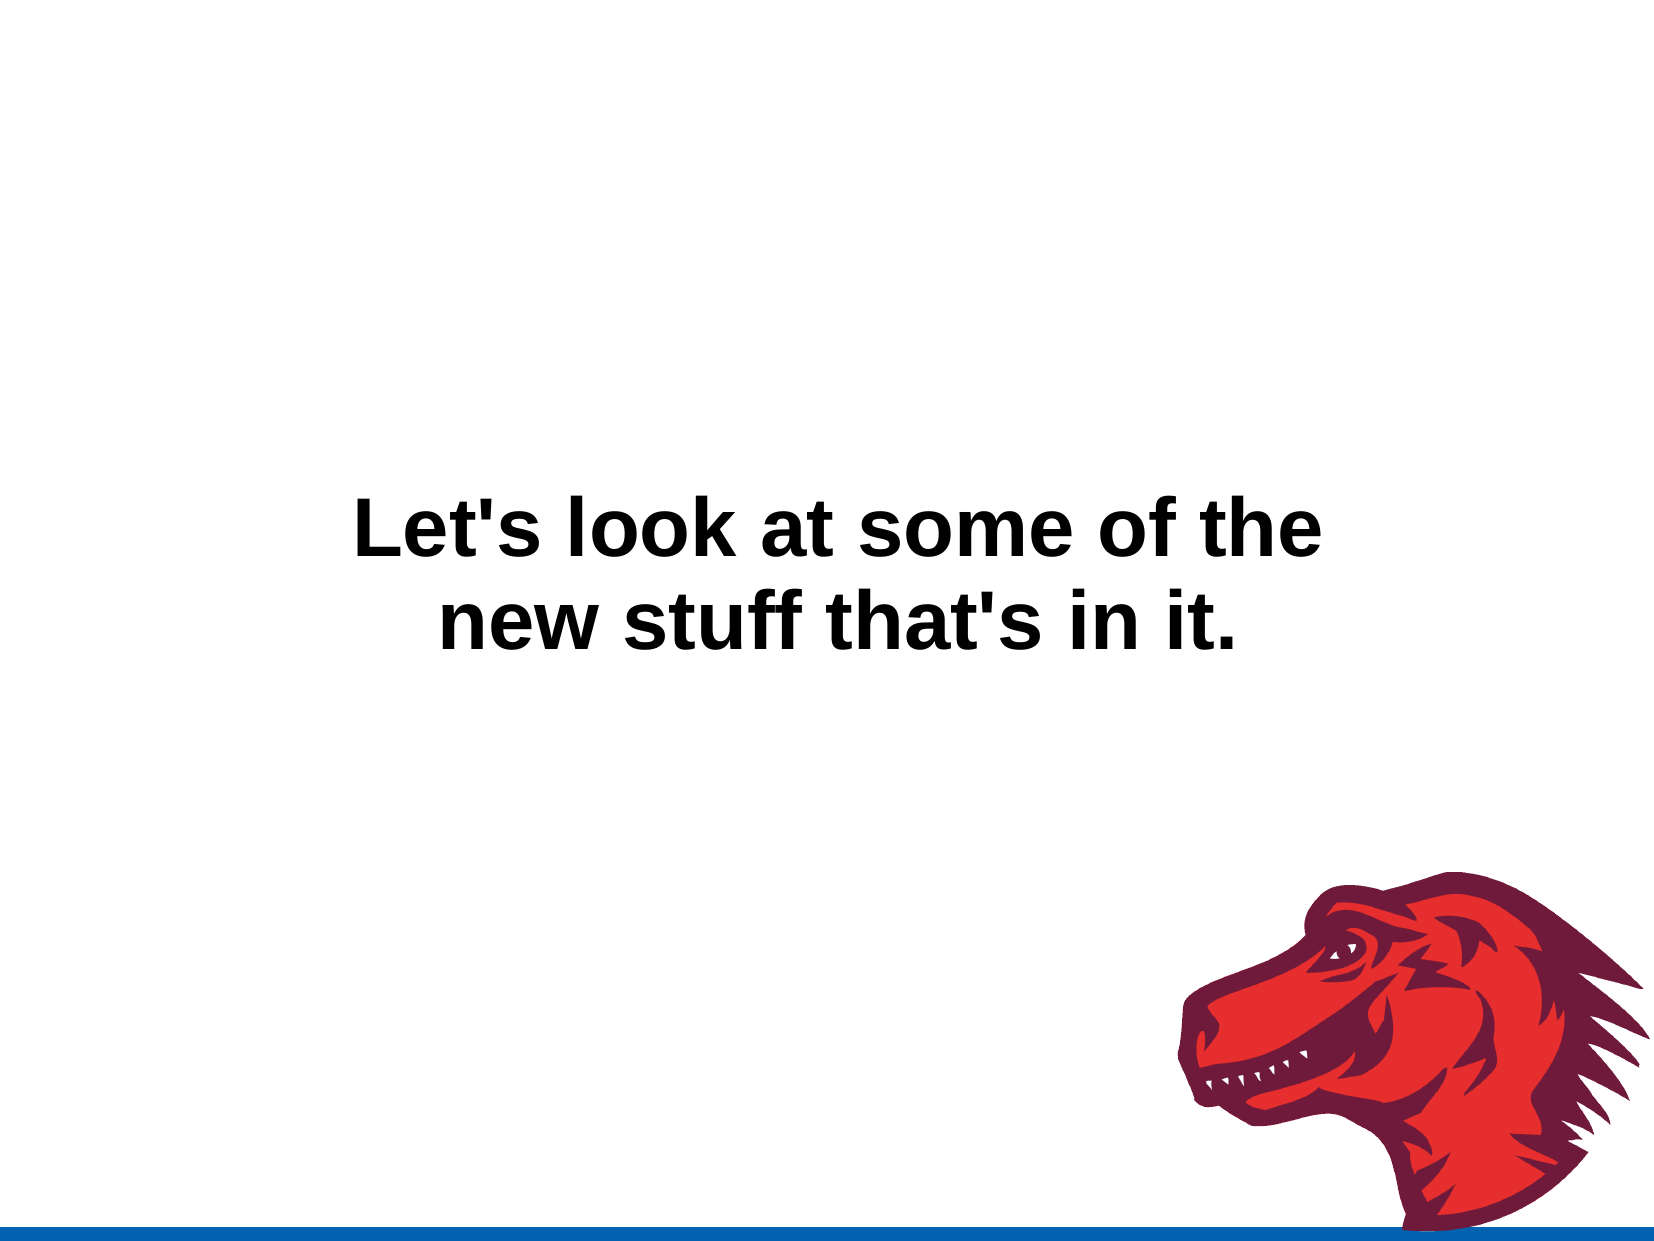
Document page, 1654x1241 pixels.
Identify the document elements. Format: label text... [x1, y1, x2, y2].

text_box Let's look at some of the new stuff that's in it. [337, 474, 1341, 676]
picture [1171, 872, 1654, 1241]
